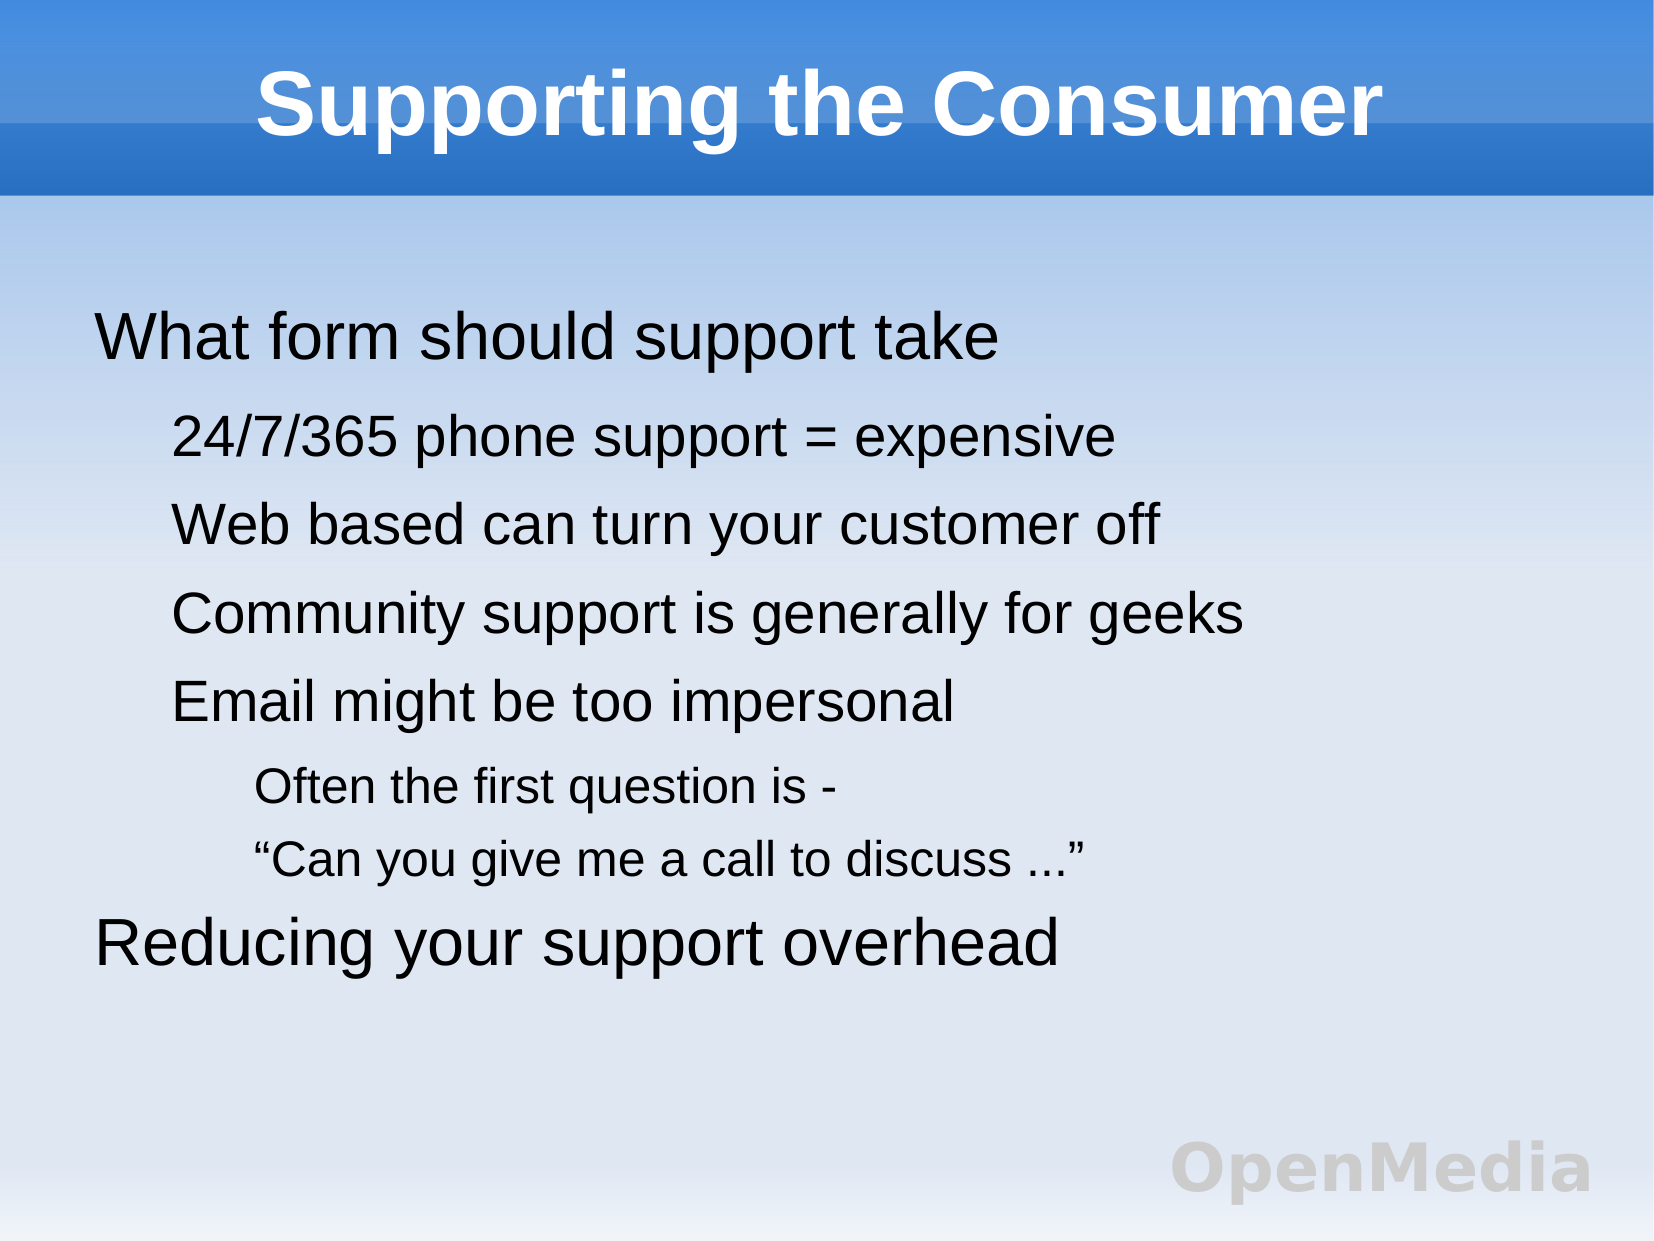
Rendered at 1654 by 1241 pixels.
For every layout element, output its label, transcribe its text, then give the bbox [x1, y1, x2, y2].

picture [0, 0, 1654, 1241]
list What form should support take 24/7/365 phone support = expensive Web based can turn your customer off Community support is generally for geeks Email might be too impersonal Often the first question is - “Can you give me a call to discuss ...” Reducing your support overhead [76, 298, 1565, 1118]
title Supporting the Consumer [76, 0, 1565, 208]
